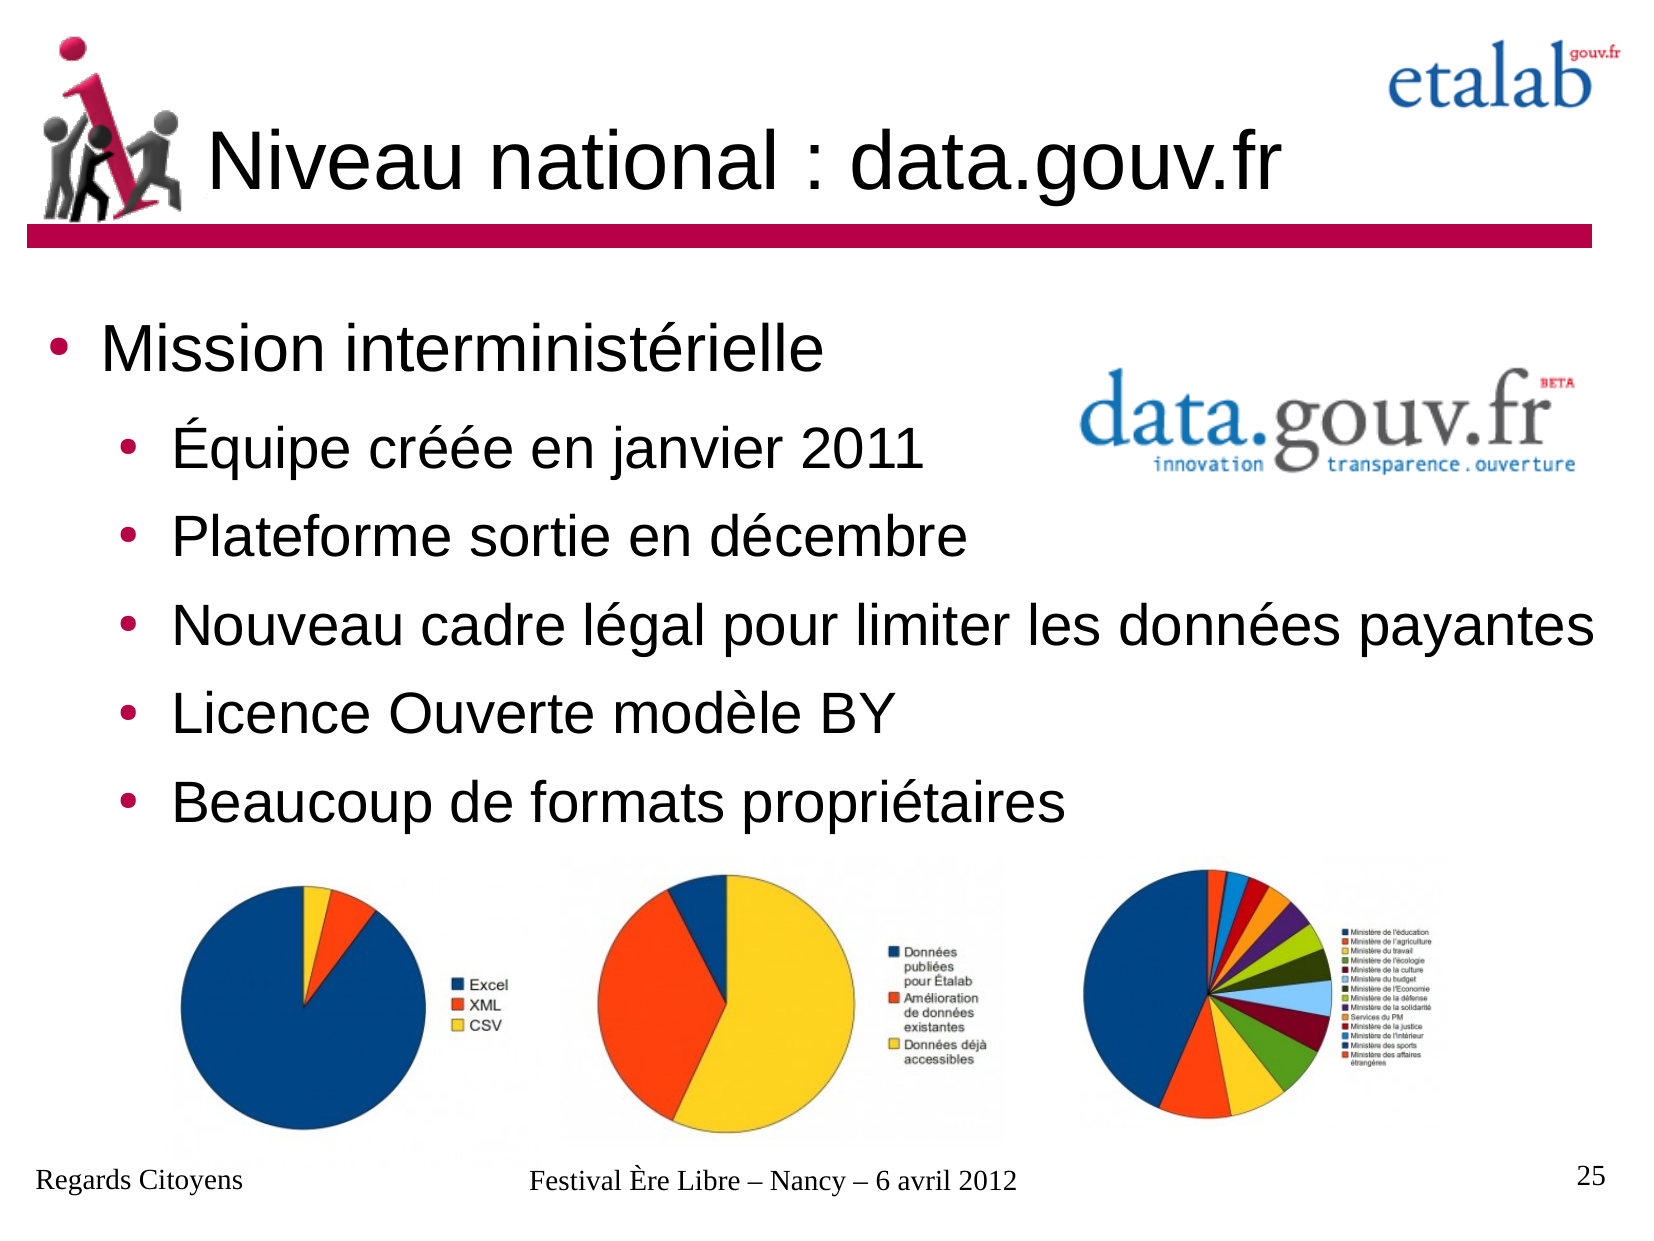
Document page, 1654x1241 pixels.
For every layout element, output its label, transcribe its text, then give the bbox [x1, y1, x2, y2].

picture [561, 856, 1004, 1147]
list Mission interministérielle Équipe créée en janvier 2011 Plateforme sortie en décembre Nouveau cadre légal pour limiter les données payantes Licence Ouverte modèle BY Beaucoup de formats propriétaires [29, 206, 1654, 1152]
picture [1078, 856, 1447, 1128]
picture [27, 31, 208, 224]
picture [165, 868, 541, 1167]
title Niveau national : data.gouv.fr [206, 64, 1654, 206]
picture [1369, 28, 1648, 125]
picture [1062, 354, 1593, 486]
